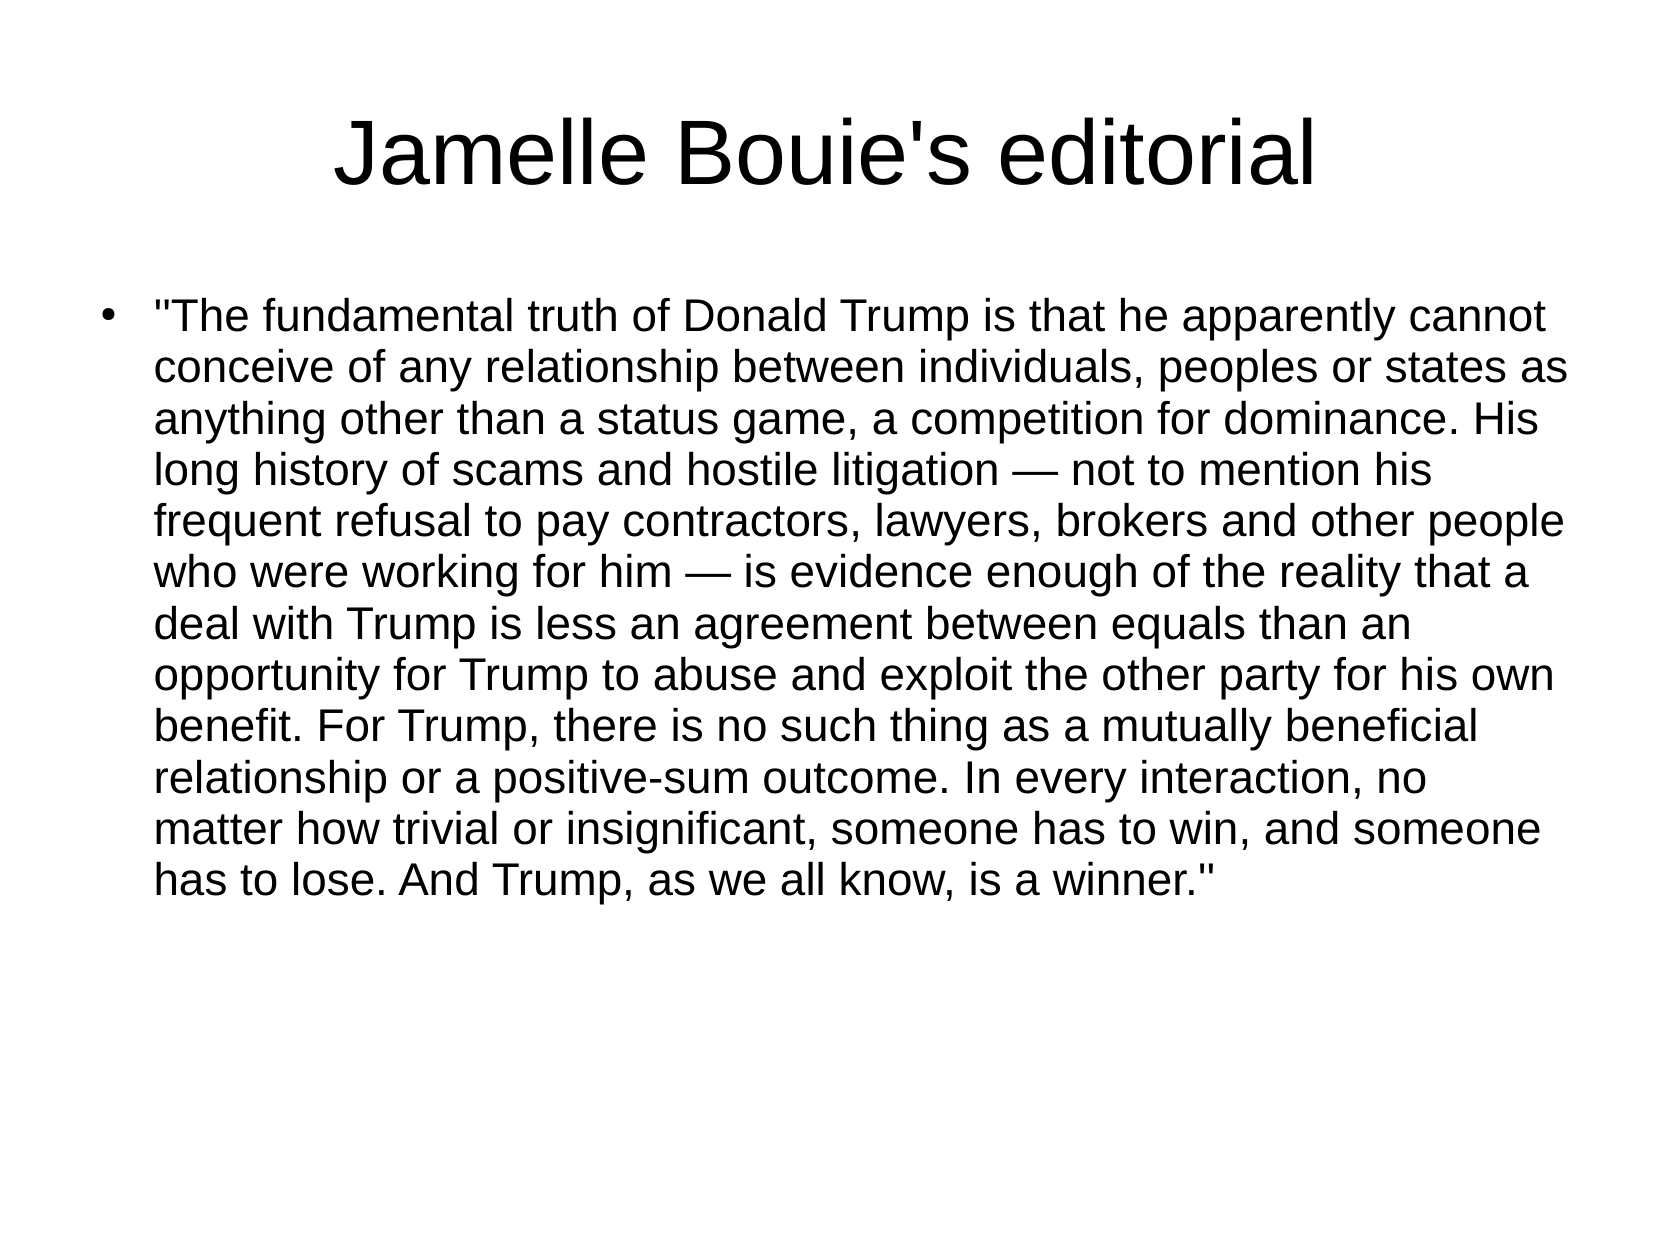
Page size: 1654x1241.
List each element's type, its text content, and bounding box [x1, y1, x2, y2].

title Jamelle Bouie's editorial [82, 49, 1571, 257]
list ''The fundamental truth of Donald Trump is that he apparently cannot conceive of any relationship between individuals, peoples or states as anything other than a status game, a competition for dominance. His long history of scams and hostile litigation — not to mention his frequent refusal to pay contractors, lawyers, brokers and other people who were working for him — is evidence enough of the reality that a deal with Trump is less an agreement between equals than an opportunity for Trump to abuse and exploit the other party for his own benefit. For Trump, there is no such thing as a mutually beneficial relationship or a positive-sum outcome. In every interaction, no matter how trivial or insignificant, someone has to win, and someone has to lose. And Trump, as we all know, is a winner.'' [82, 290, 1571, 1109]
